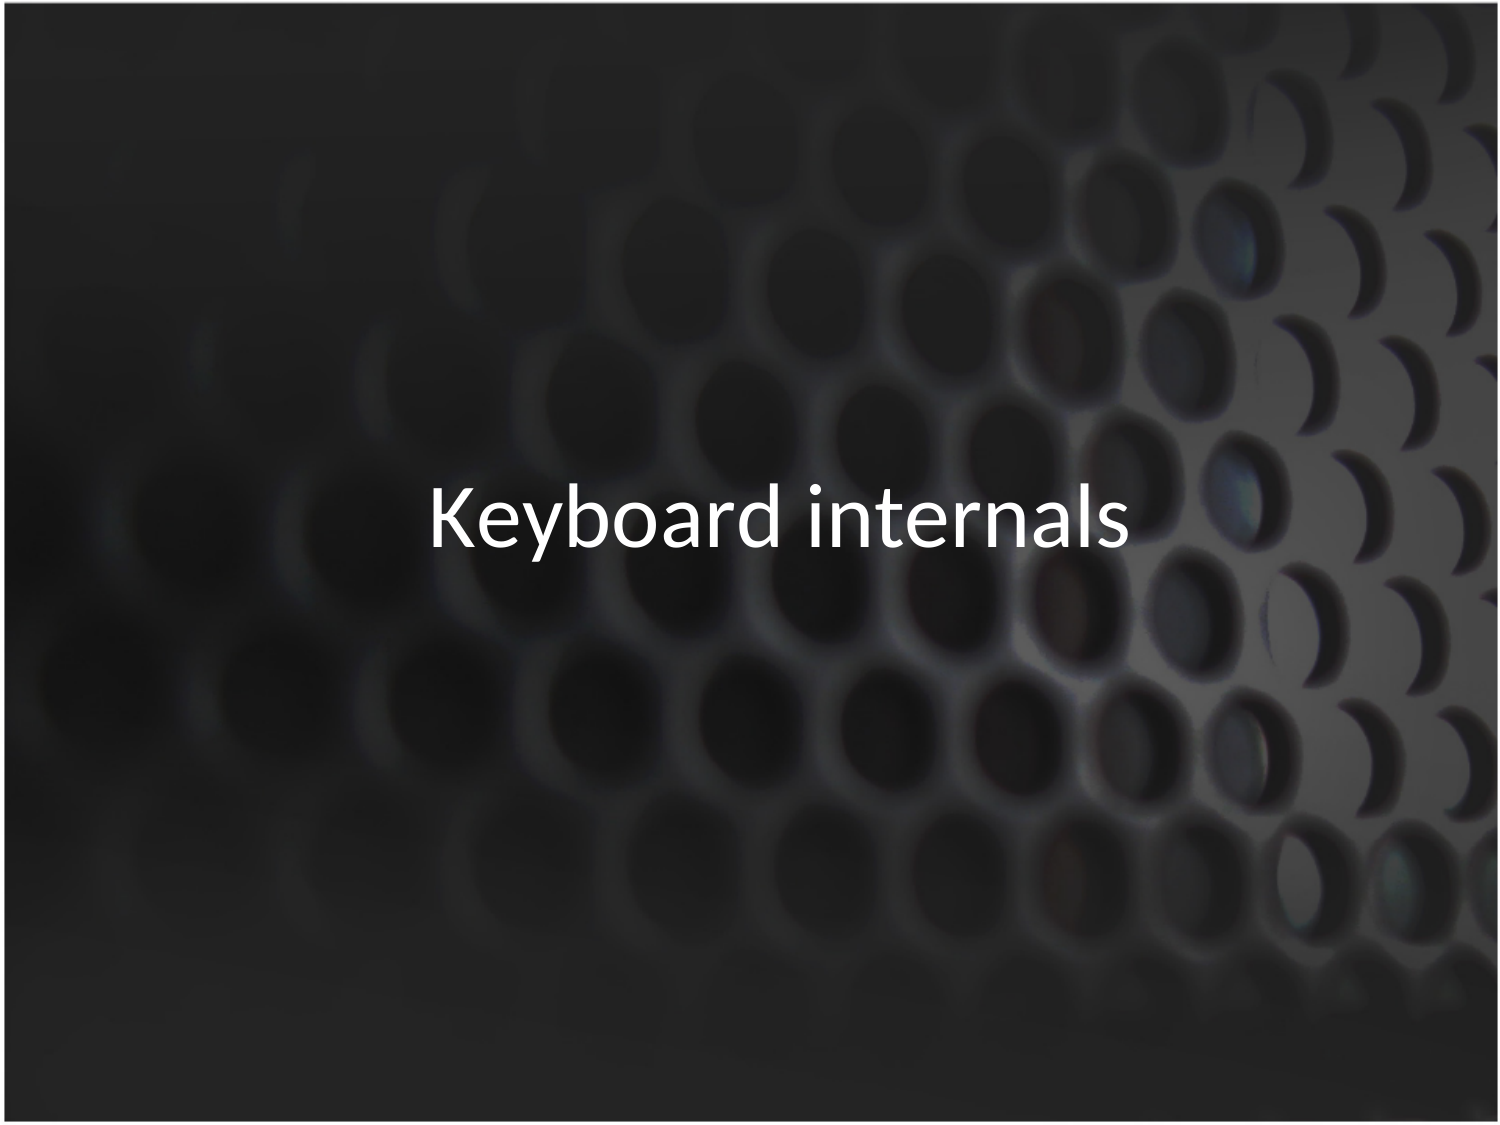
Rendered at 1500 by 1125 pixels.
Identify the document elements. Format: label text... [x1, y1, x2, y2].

picture [0, 0, 1500, 1125]
title Keyboard internals [177, 398, 1385, 650]
